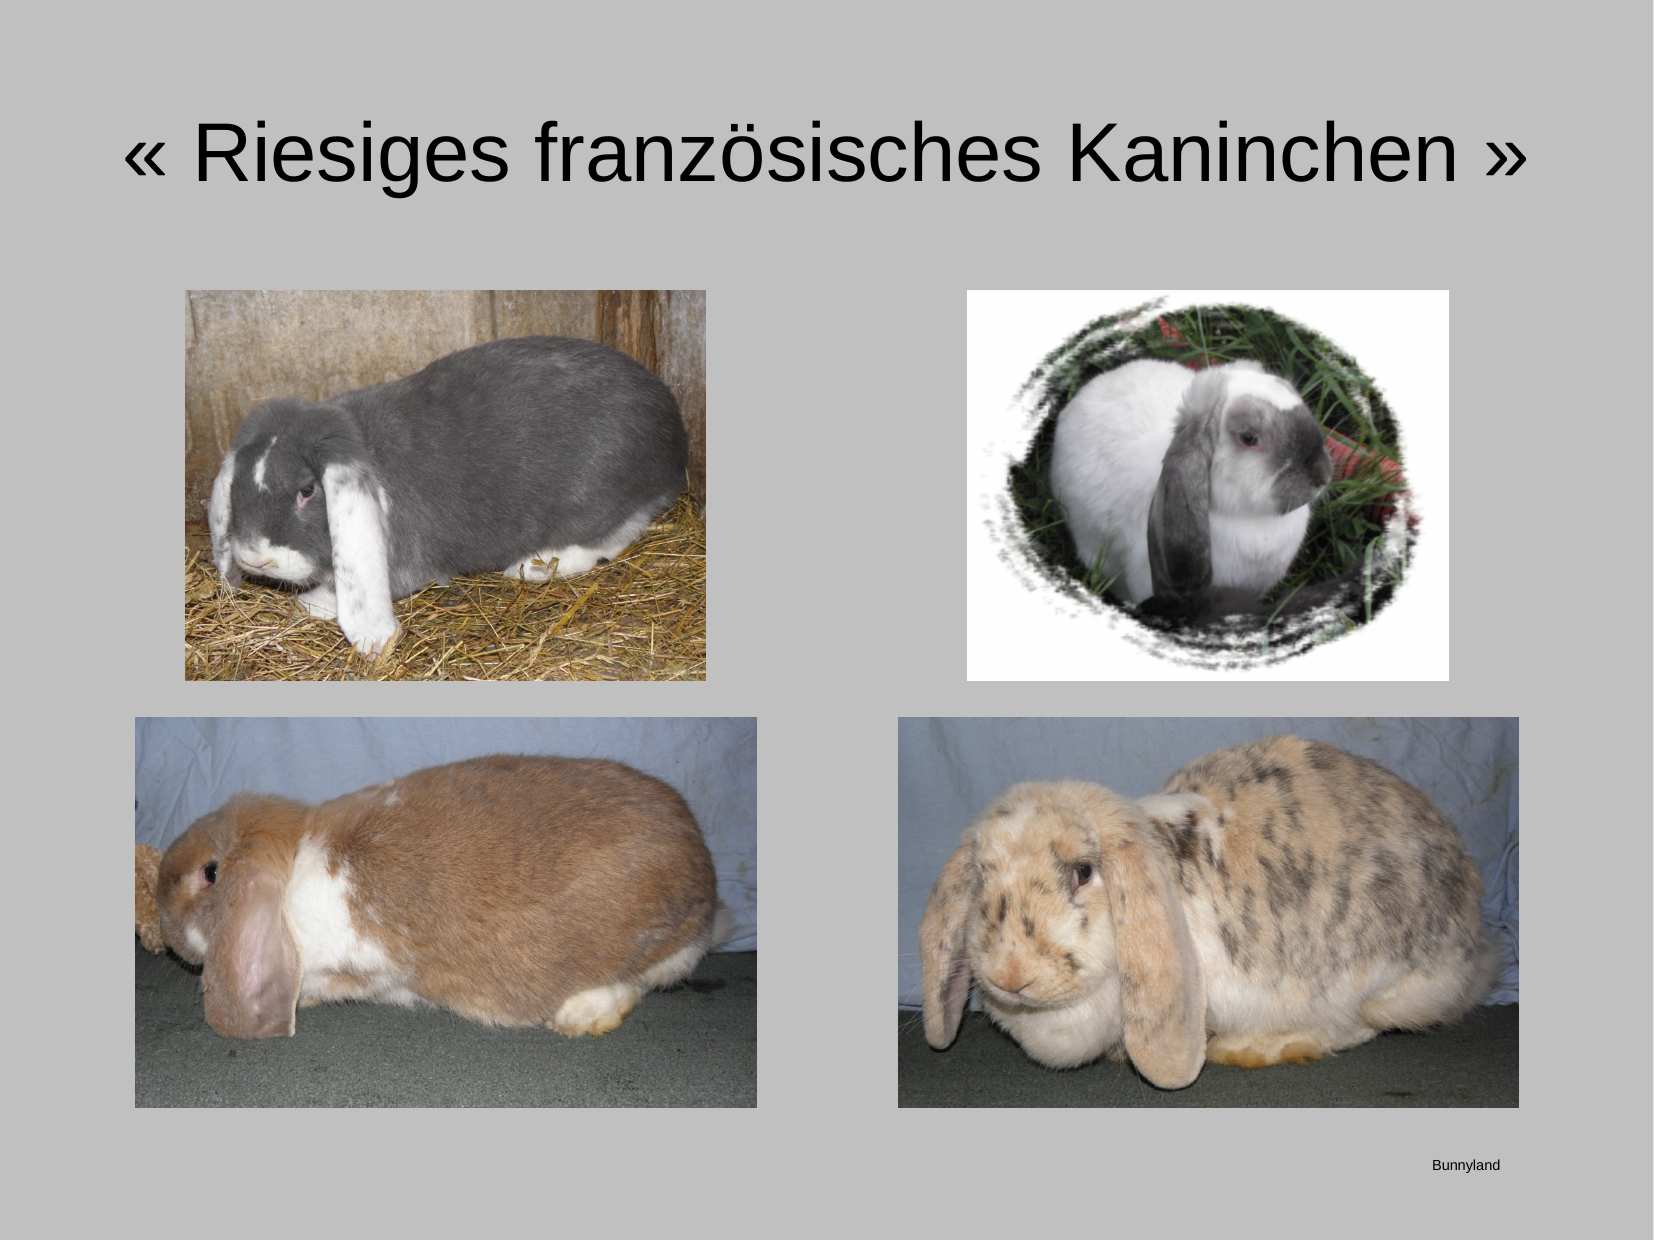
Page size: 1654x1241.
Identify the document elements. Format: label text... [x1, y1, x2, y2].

title « Riesiges französisches Kaninchen » [82, 49, 1571, 257]
picture [967, 290, 1449, 681]
text_box Bunnyland [1417, 1149, 1565, 1182]
picture [135, 717, 757, 1109]
picture [898, 717, 1519, 1109]
picture [185, 290, 706, 681]
